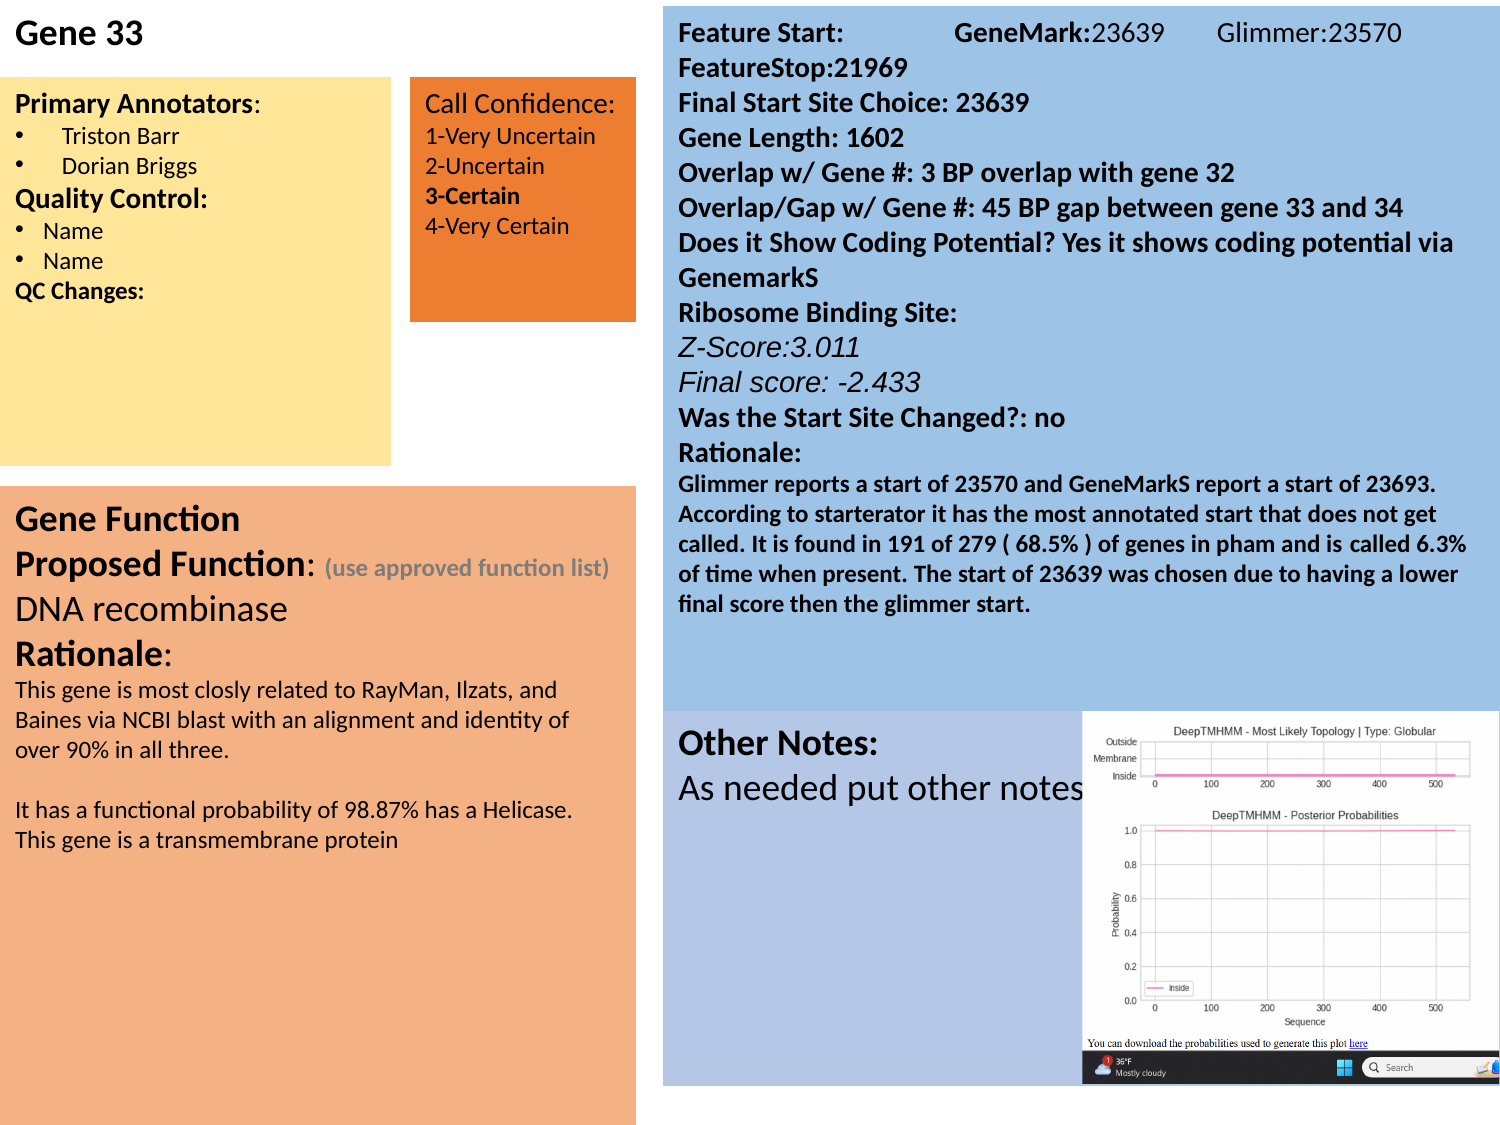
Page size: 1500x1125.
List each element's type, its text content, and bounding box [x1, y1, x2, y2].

text_box Feature Start: GeneMark:23639 Glimmer:23570 FeatureStop:21969 Final Start Site Choice: 23639 Gene Length: 1602 Overlap w/ Gene #: 3 BP overlap with gene 32 Overlap/Gap w/ Gene #: 45 BP gap between gene 33 and 34 Does it Show Coding Potential? Yes it shows coding potential via GenemarkS Ribosome Binding Site: Z-Score:3.011 Final score: -2.433 Was the Start Site Changed?: no Rationale: Glimmer reports a start of 23570 and GeneMarkS report a start of 23693. According to starterator it has the most annotated start that does not get called. It is found in 191 of 279 ( 68.5% ) of genes in pham and is called 6.3% of time when present. The start of 23639 was chosen due to having a lower final score then the glimmer start. [663, 6, 1500, 711]
text_box Gene Function Proposed Function: (use approved function list) DNA recombinase Rationale: This gene is most closly related to RayMan, Ilzats, and Baines via NCBI blast with an alignment and identity of over 90% in all three. It has a functional probability of 98.87% has a Helicase. This gene is a transmembrane protein [0, 486, 636, 1125]
text_box Other Notes: As needed put other notes here. [663, 711, 1082, 1086]
text_box Call Confidence: 1-Very Uncertain 2-Uncertain 3-Certain 4-Very Certain [410, 77, 636, 322]
text_box Primary Annotators: Triston Barr Dorian Briggs Quality Control: Name Name QC Changes: [0, 77, 391, 466]
picture [1082, 711, 1500, 1086]
text_box Gene 33 [0, 0, 160, 61]
